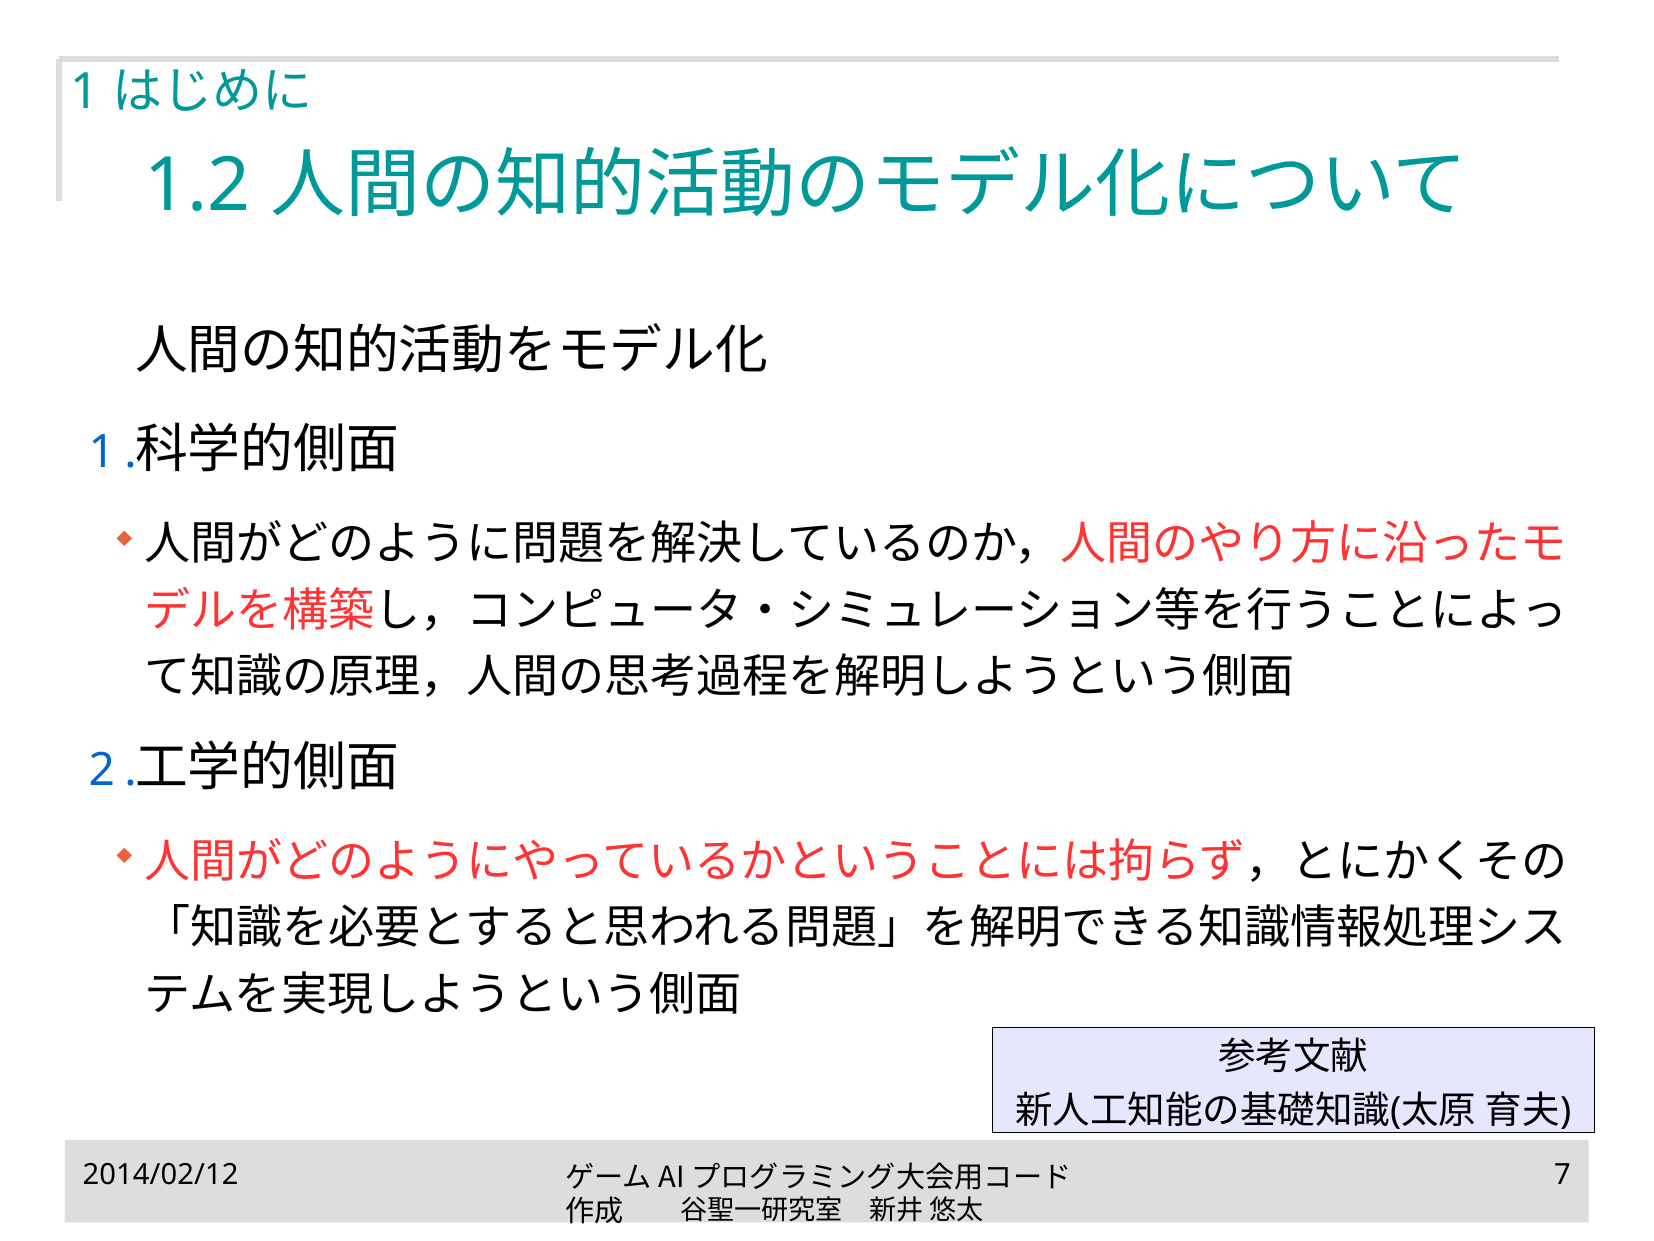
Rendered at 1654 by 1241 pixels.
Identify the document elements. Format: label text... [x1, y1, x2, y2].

title 1 はじめに 1.2 人間の知的活動のモデル化について [70, 79, 1560, 205]
text_box 参考文献 新人工知能の基礎知識(太原 育夫) [992, 1027, 1595, 1133]
list 人間の知的活動をモデル化 科学的側面 人間がどのように問題を解決しているのか，人間のやり方に沿ったモデルを構築し，コンピュータ・シミュレーション等を行うことによって知識の原理，人間の思考過程を解明しようという側面 工学的側面 人間がどのようにやっているかということには拘らず，とにかくその「知識を必要とすると思われる問題」を解明できる知識情報処理システムを実現しようという側面 [88, 307, 1607, 1027]
